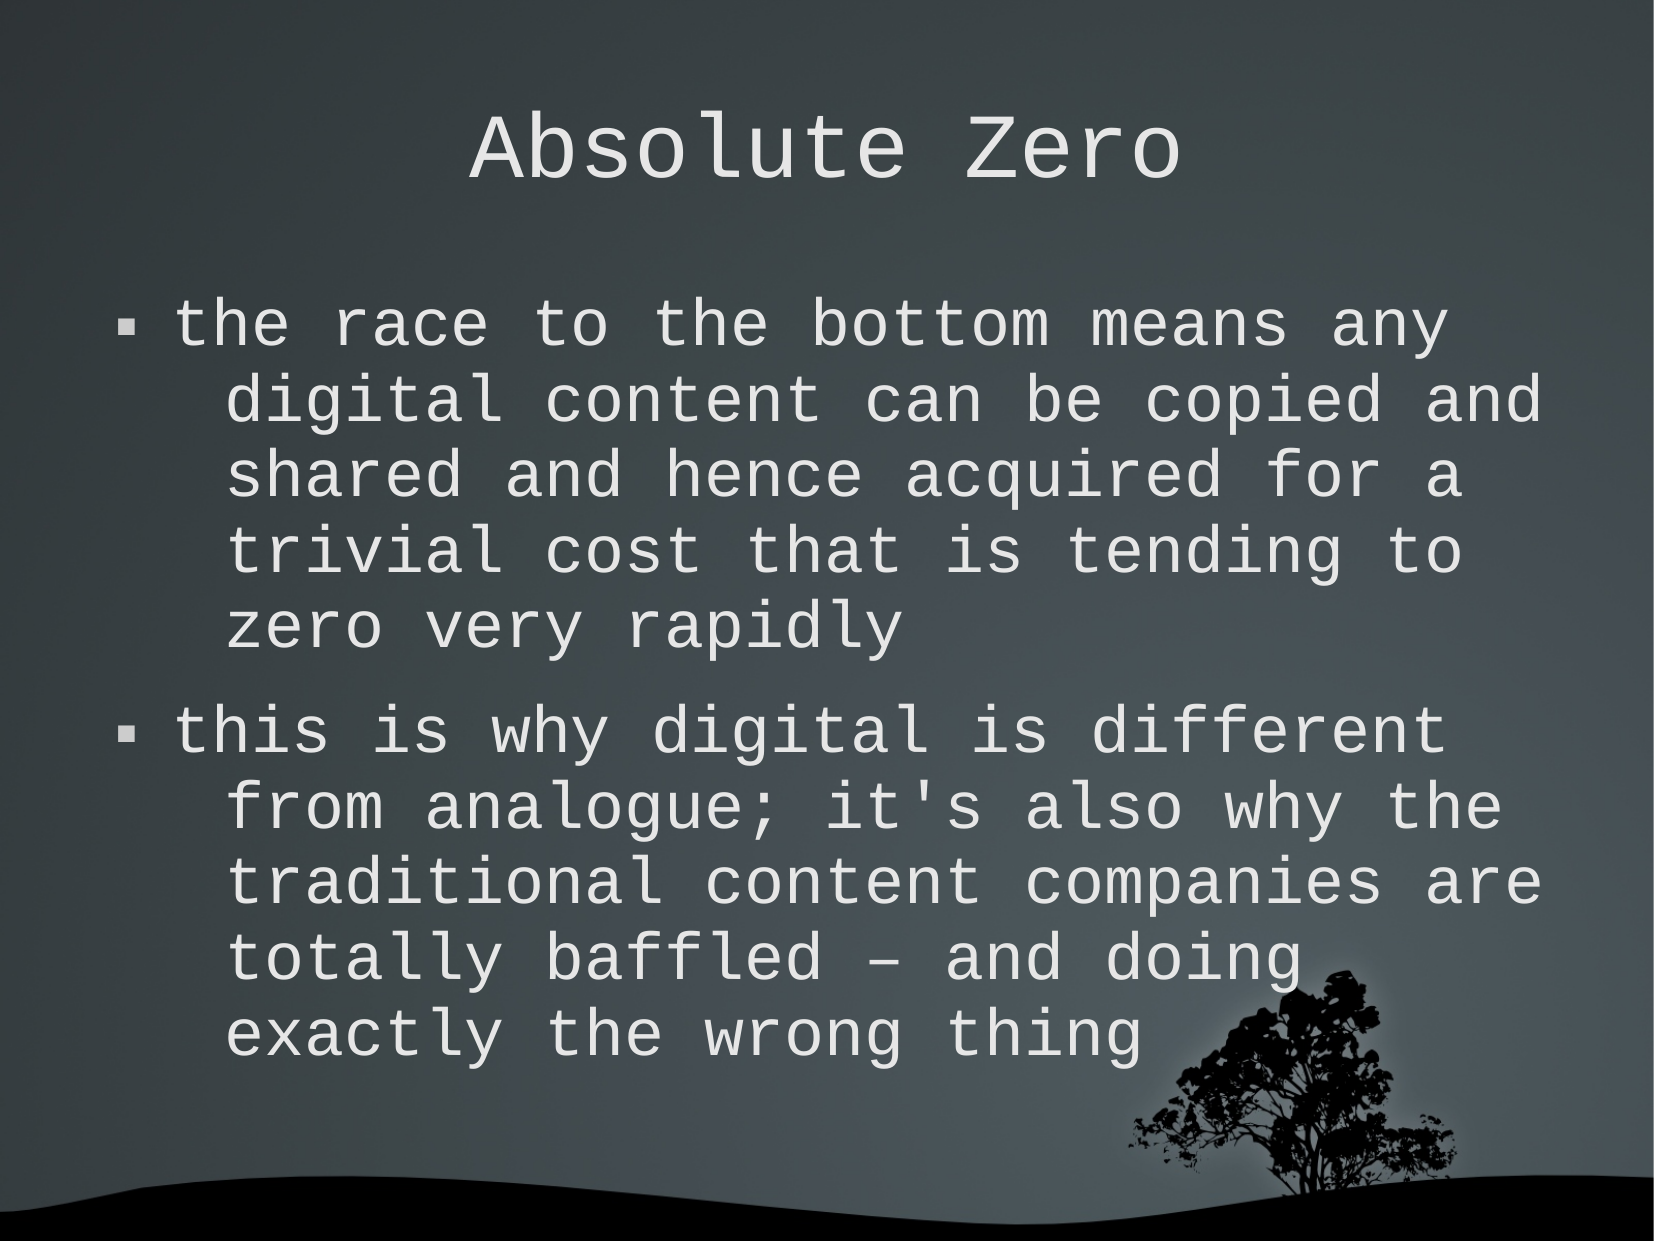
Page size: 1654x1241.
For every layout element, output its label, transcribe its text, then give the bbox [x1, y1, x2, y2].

list the race to the bottom means any digital content can be copied and shared and hence acquired for a trivial cost that is tending to zero very rapidly this is why digital is different from analogue; it's also why the traditional content companies are totally baffled – and doing exactly the wrong thing [82, 290, 1571, 1094]
picture [0, 0, 1654, 1241]
title Absolute Zero [82, 56, 1571, 250]
